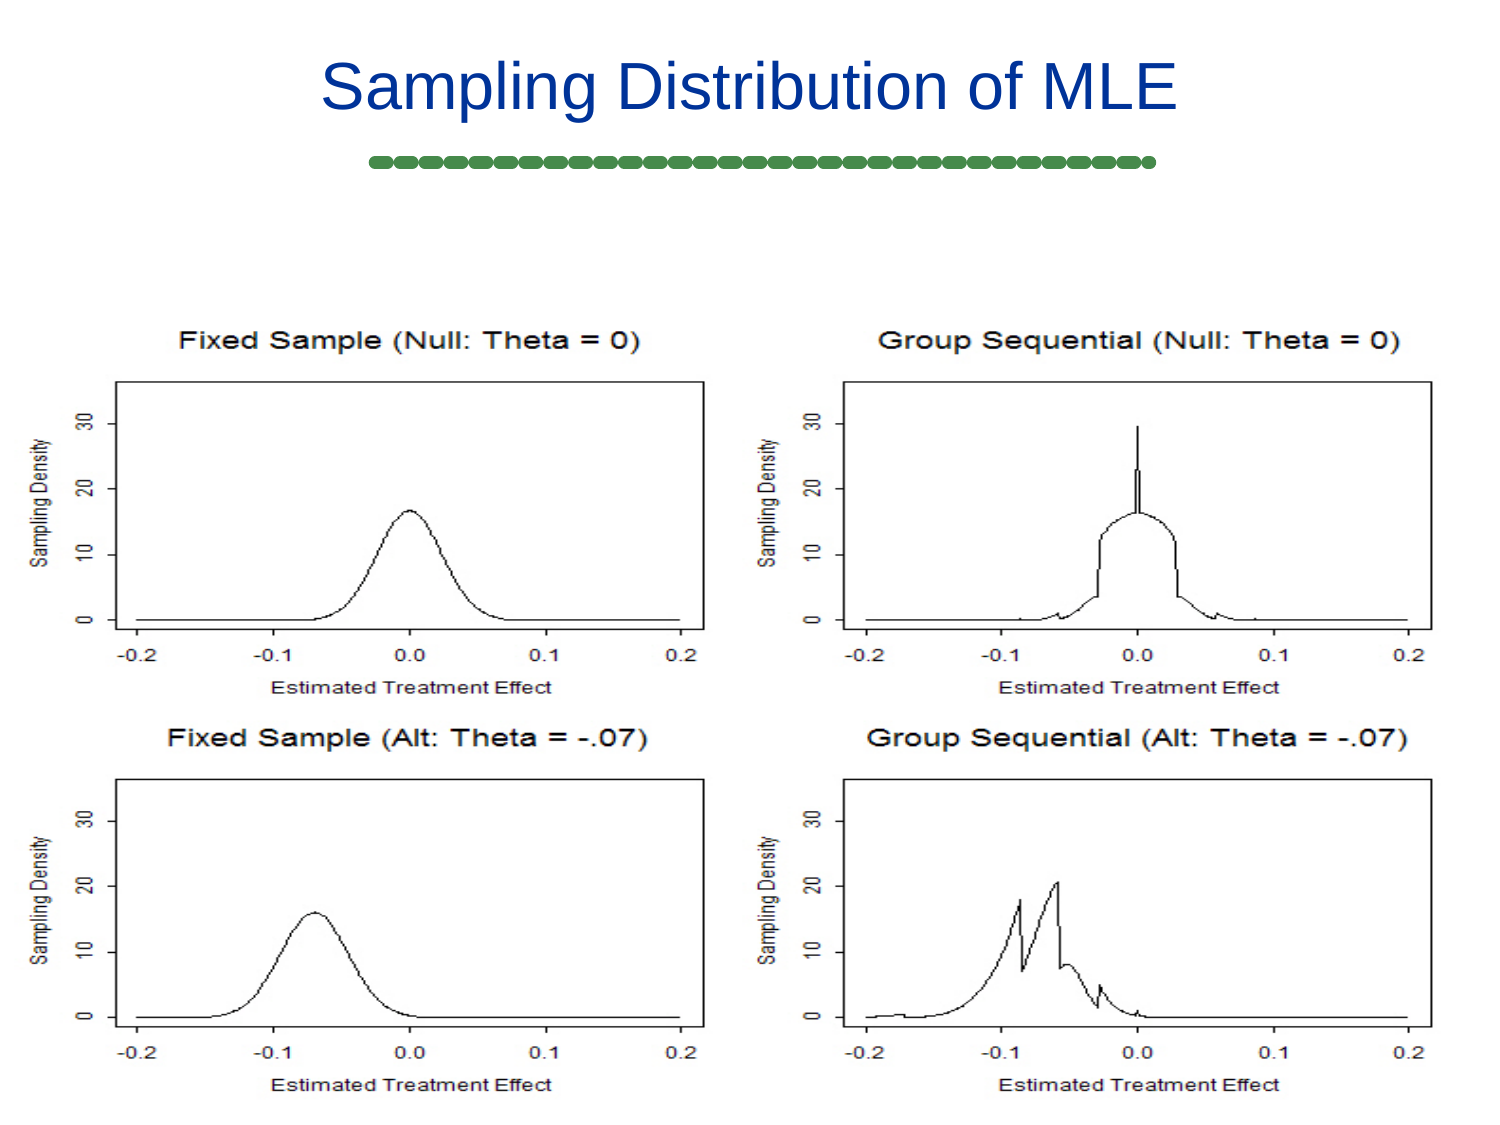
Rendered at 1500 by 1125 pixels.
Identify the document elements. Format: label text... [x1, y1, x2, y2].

picture [0, 299, 1500, 1125]
title Sampling Distribution of MLE [37, 24, 1463, 141]
